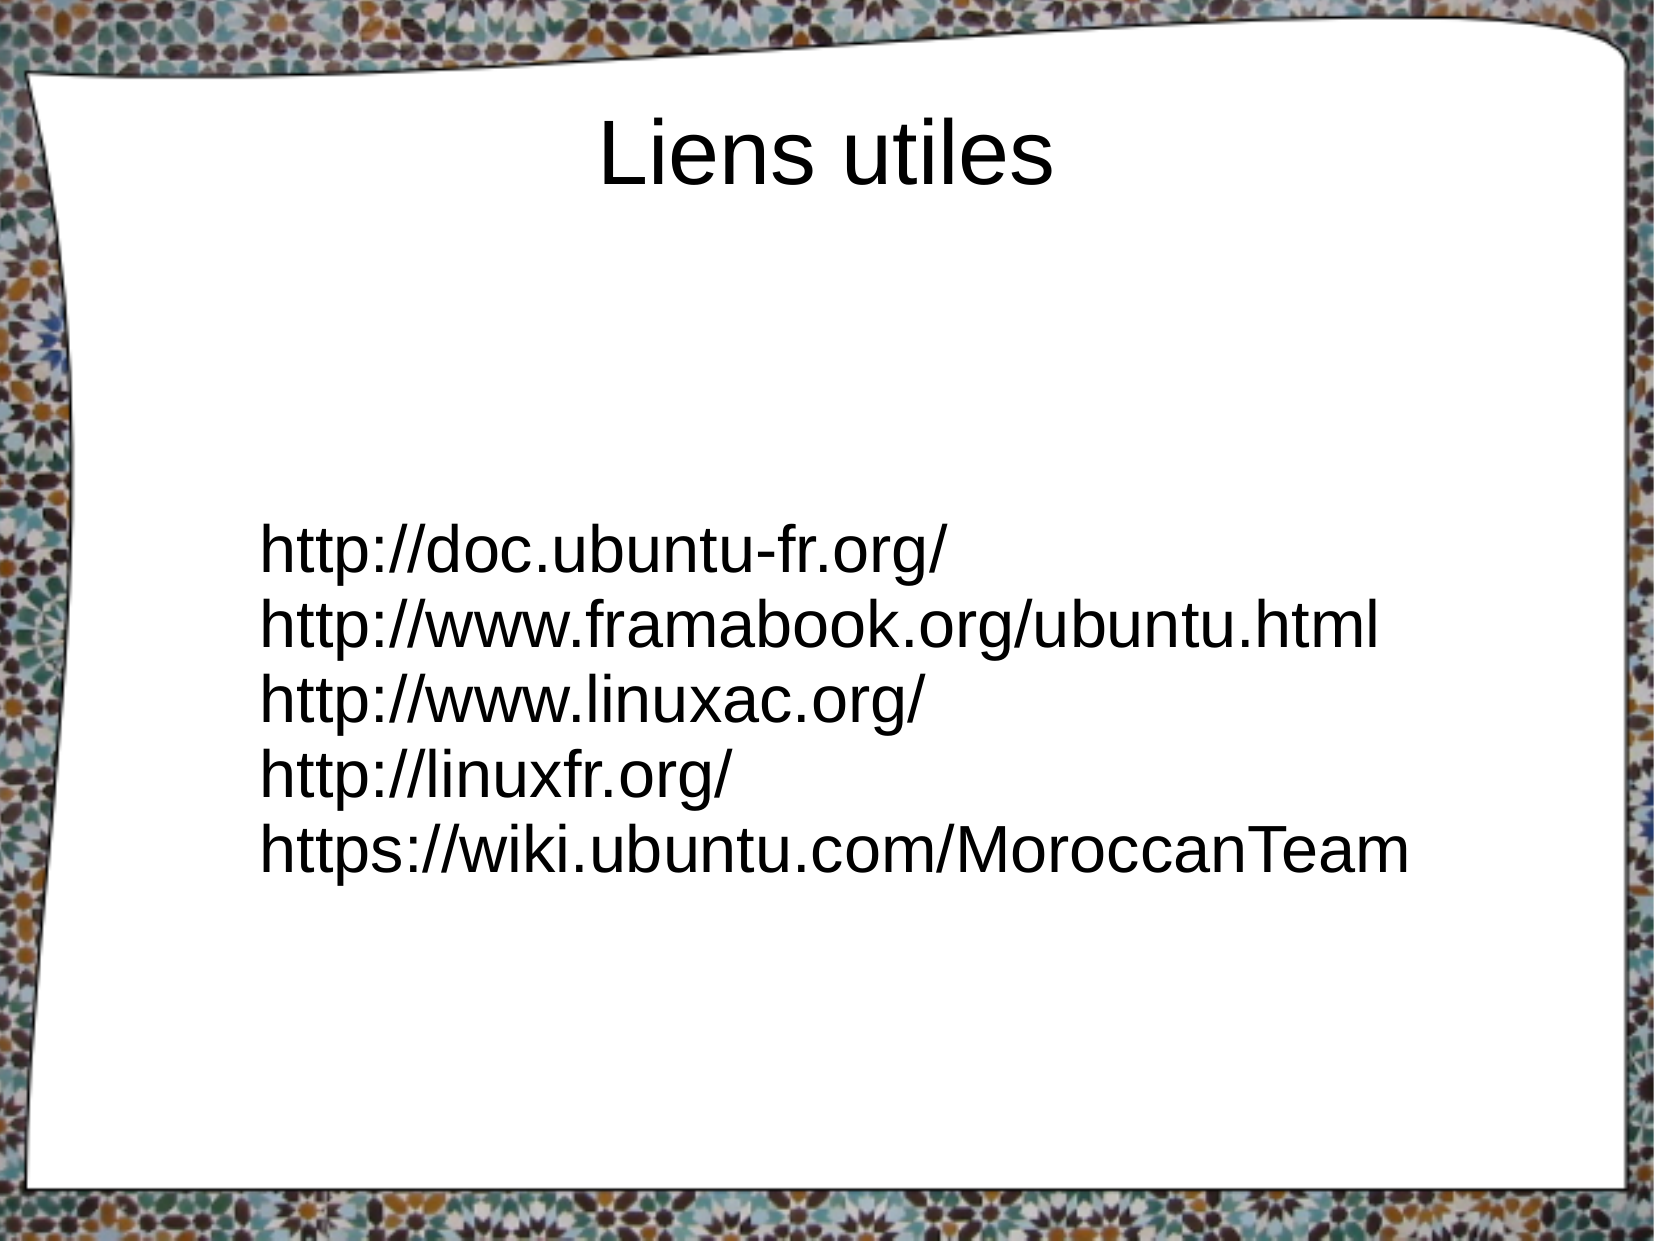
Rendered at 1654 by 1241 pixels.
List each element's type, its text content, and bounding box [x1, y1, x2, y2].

title Liens utiles [82, 49, 1571, 257]
subtitle http://doc.ubuntu-fr.org/ http://www.framabook.org/ubuntu.html http://www.linuxac.org/ http://linuxfr.org/ https://wiki.ubuntu.com/MoroccanTeam [82, 297, 1571, 1102]
picture [0, 0, 1654, 1241]
